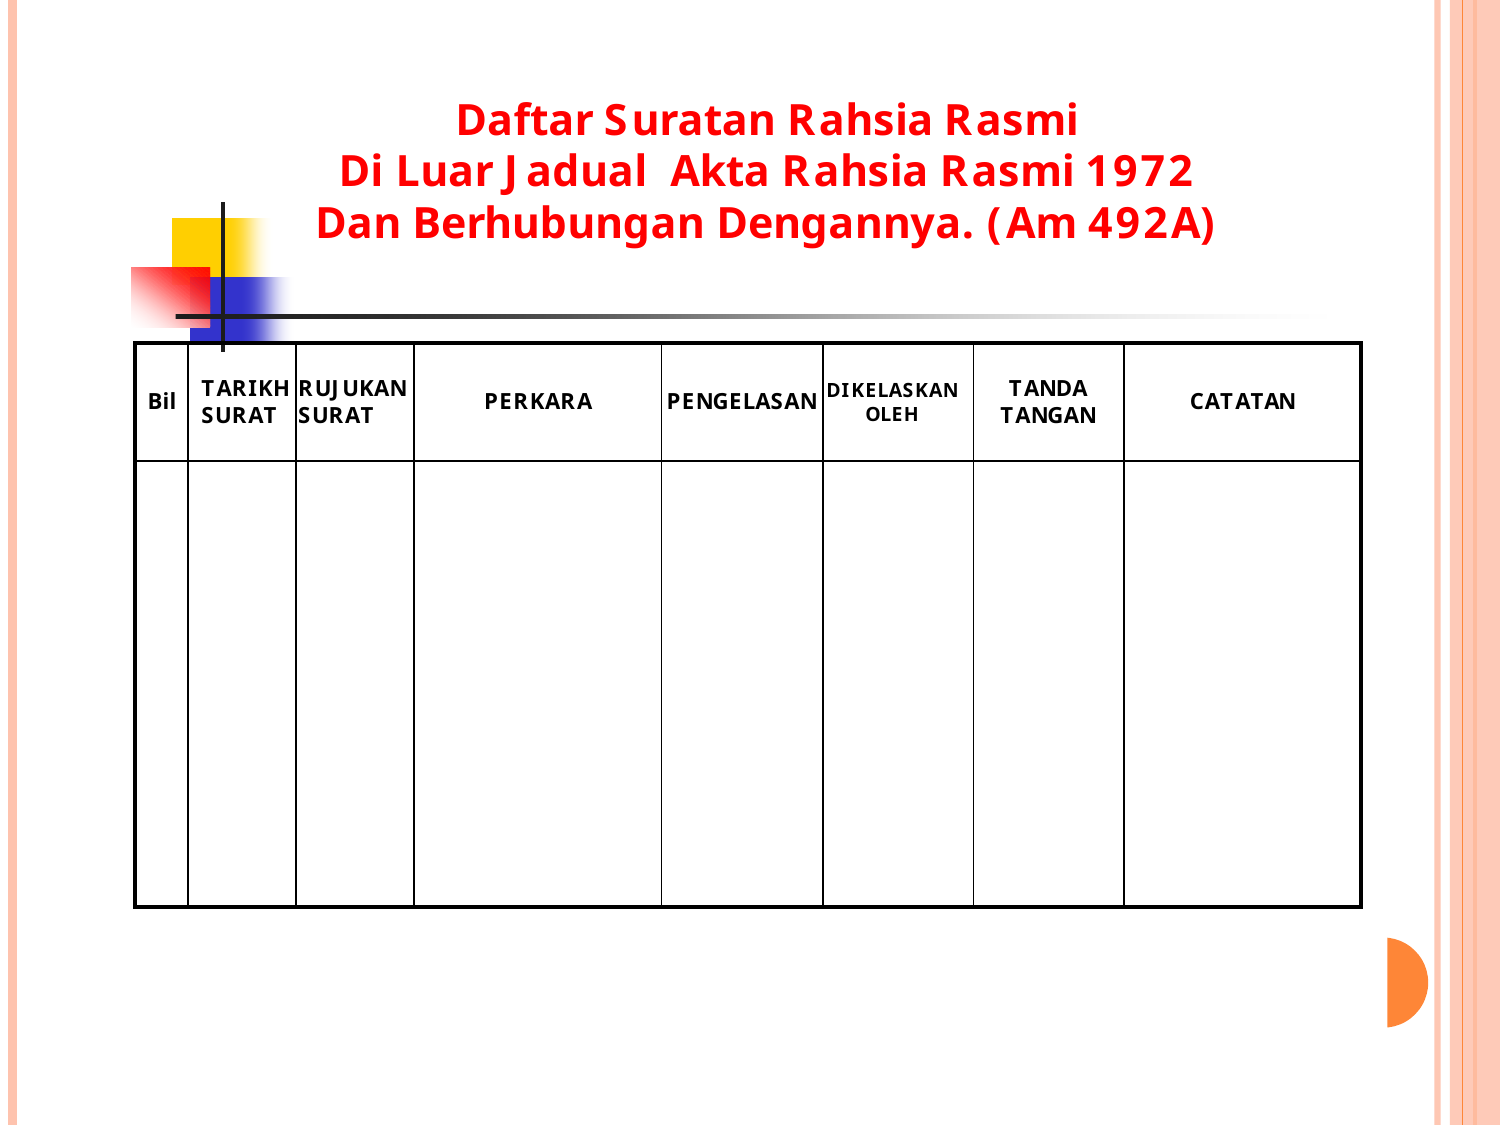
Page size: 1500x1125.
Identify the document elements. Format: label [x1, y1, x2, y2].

chart [112, 63, 1388, 1062]
